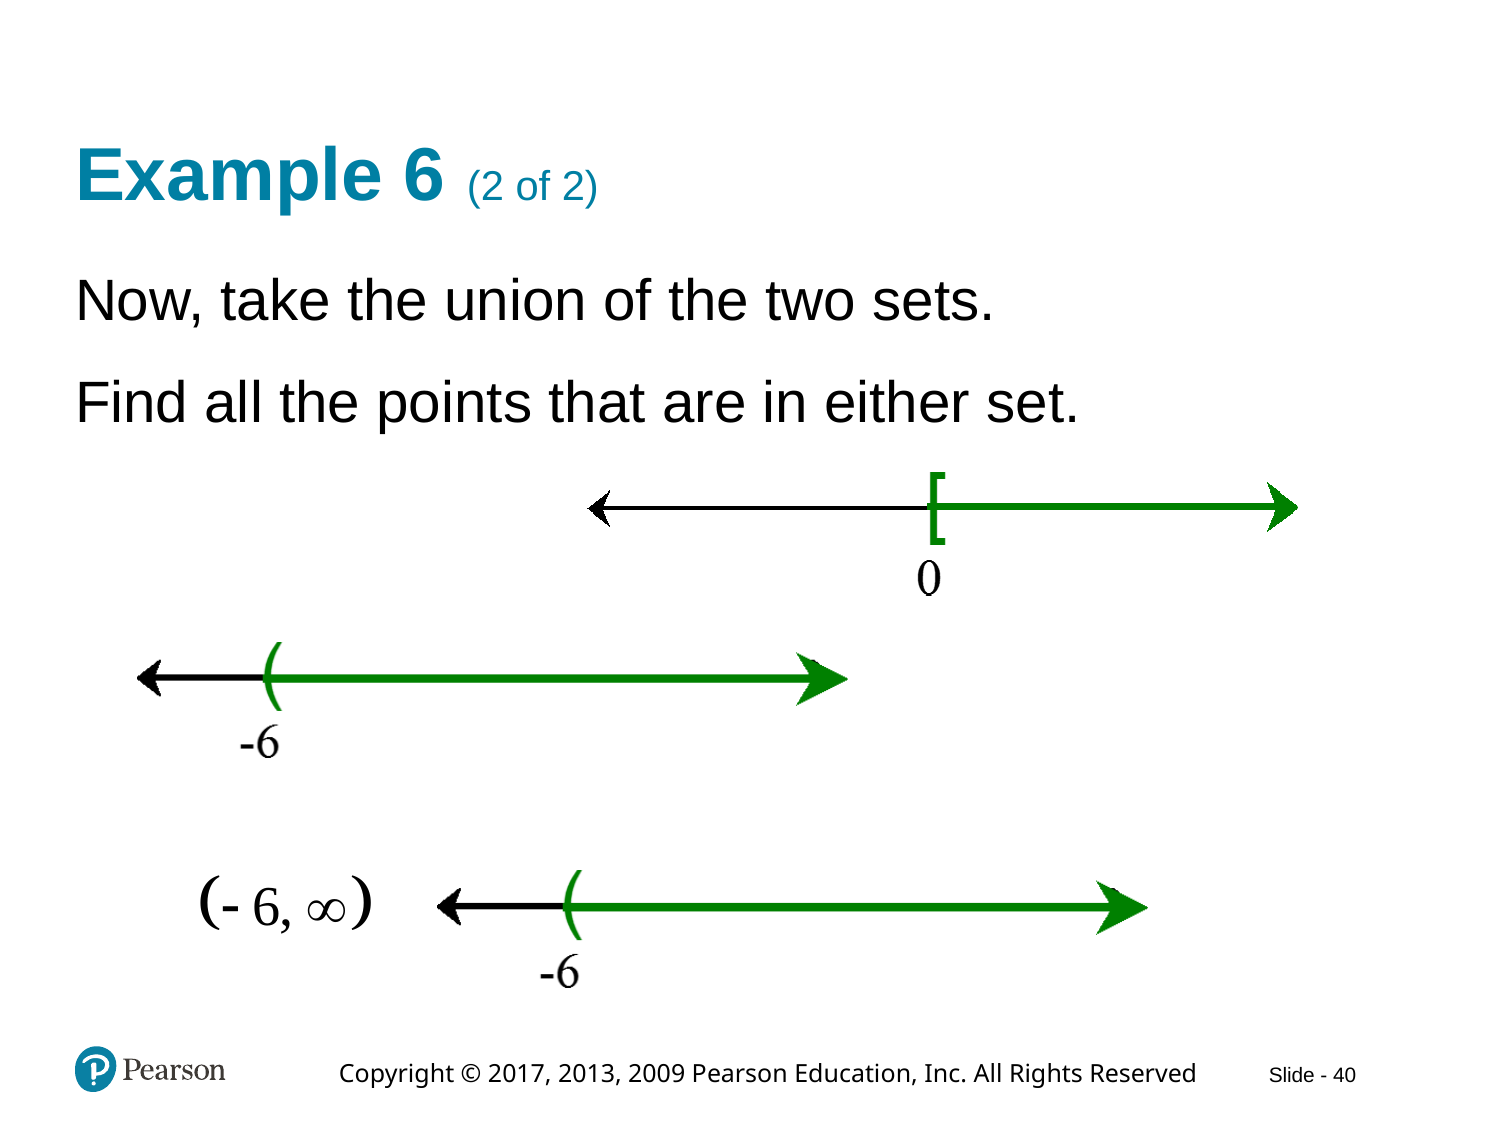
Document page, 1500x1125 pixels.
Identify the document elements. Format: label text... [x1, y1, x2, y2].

picture [587, 472, 1298, 596]
list Now, take the union of the two sets. Find all the points that are in either set. [75, 262, 1425, 450]
picture [137, 642, 848, 758]
picture [437, 870, 1148, 988]
title Example 6 (2 of 2) [75, 35, 1425, 216]
chart [196, 871, 373, 952]
